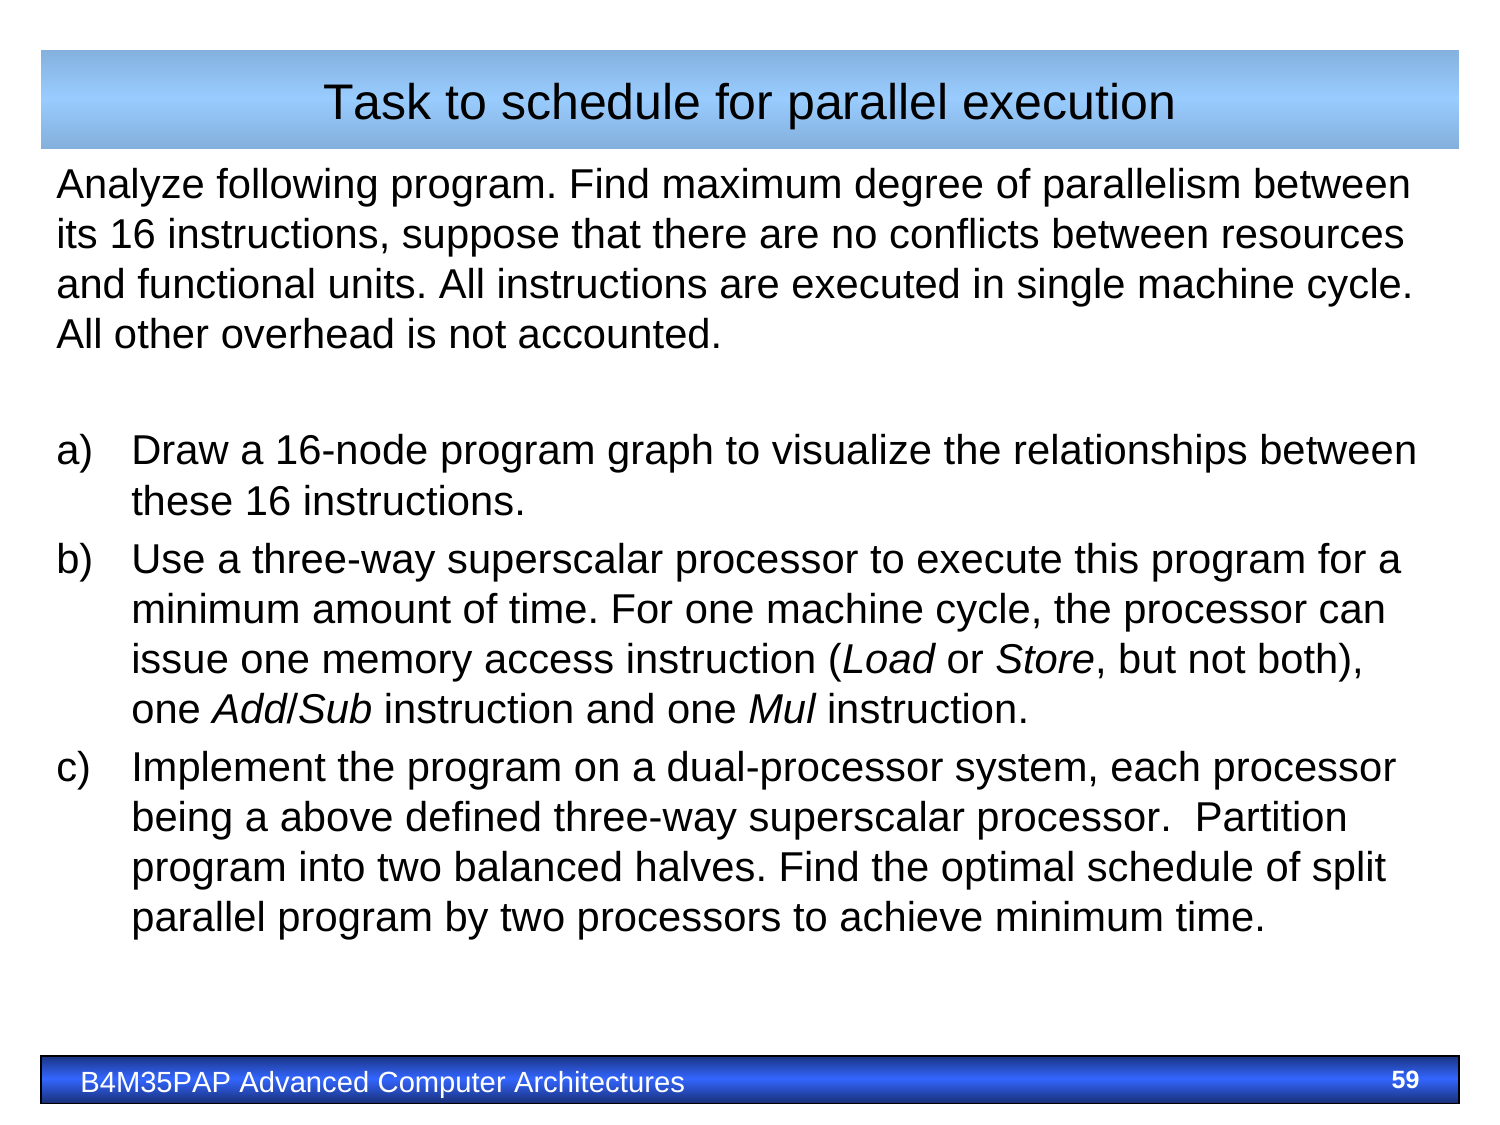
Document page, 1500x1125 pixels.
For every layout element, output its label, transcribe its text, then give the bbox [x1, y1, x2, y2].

title Task to schedule for parallel execution [41, 50, 1459, 148]
list Analyze following program. Find maximum degree of parallelism between its 16 instructions, suppose that there are no conflicts between resources and functional units. All instructions are executed in single machine cycle. All other overhead is not accounted. Draw a 16-node program graph to visualize the relationships between these 16 instructions. Use a three-way superscalar processor to execute this program for a minimum amount of time. For one machine cycle, the processor can issue one memory access instruction (Load or Store, but not both), one Add/Sub instruction and one Mul instruction. Implement the program on a dual-processor system, each processor being a above defined three-way superscalar processor. Partition program into two balanced halves. Find the optimal schedule of split parallel program by two processors to achieve minimum time. [41, 148, 1459, 1000]
